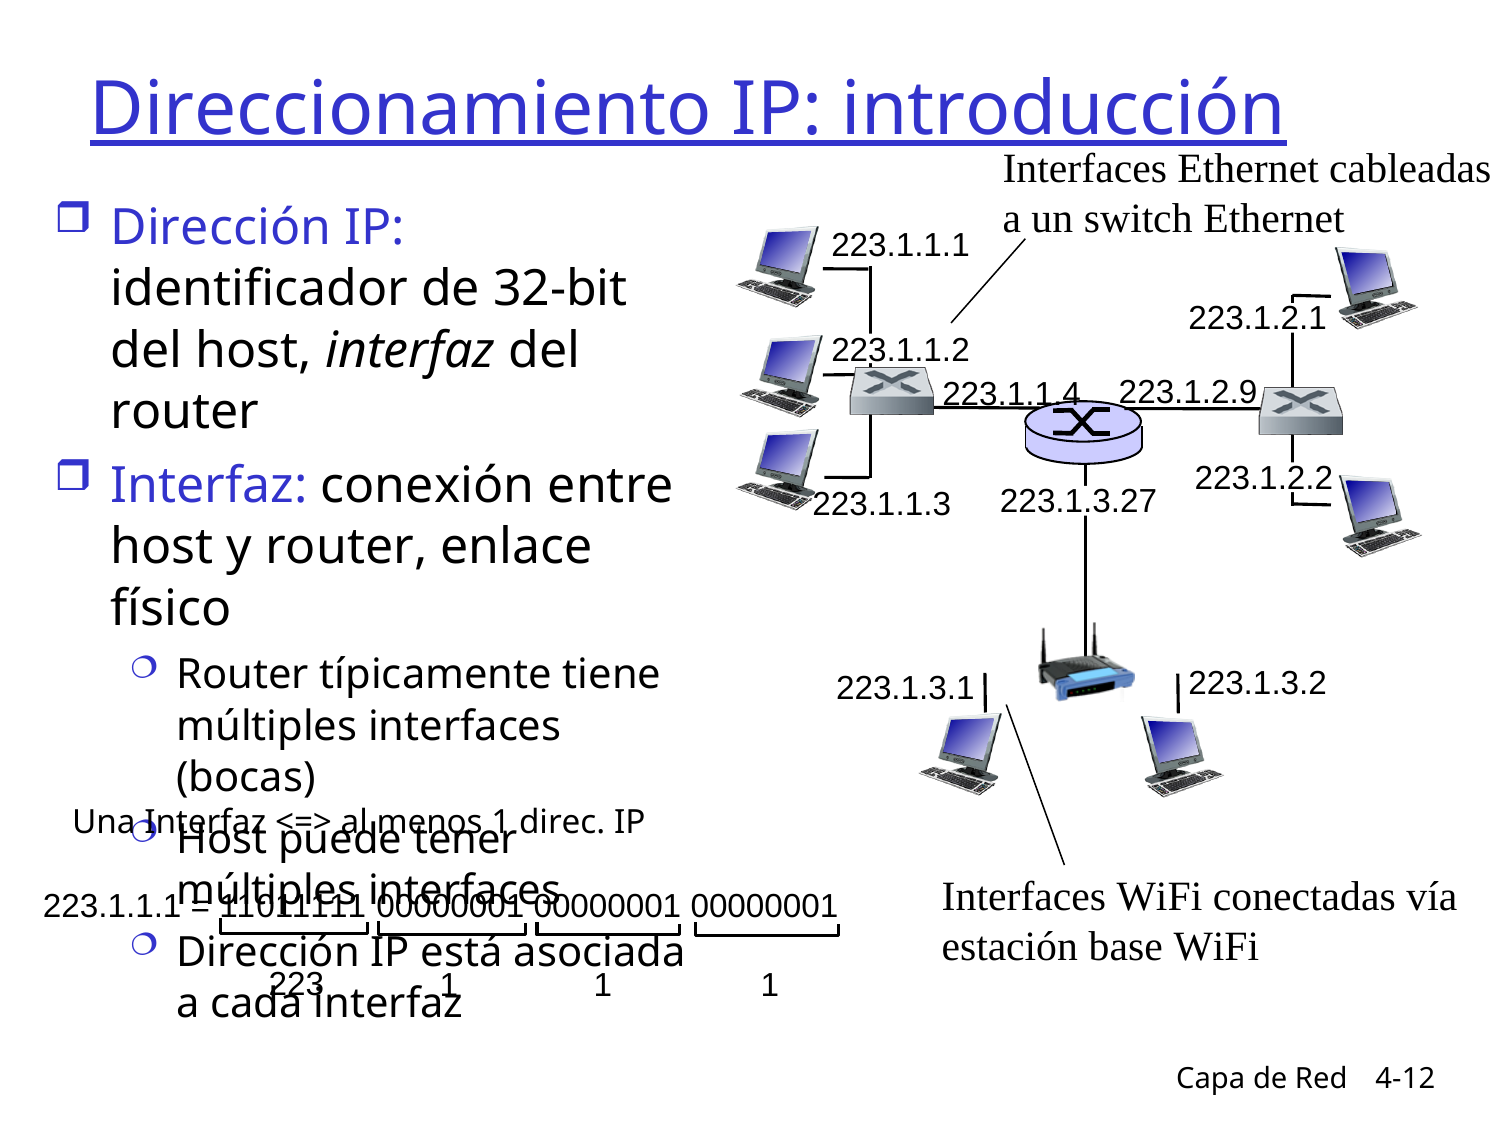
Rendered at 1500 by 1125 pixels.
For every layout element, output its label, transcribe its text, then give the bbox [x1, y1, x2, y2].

list Dirección IP: identificador de 32-bit del host, interfaz del router Interfaz: conexión entre host y router, enlace físico Router típicamente tiene múltiples interfaces (bocas) Host puede tener múltiples interfaces Dirección IP está asociada a cada interfaz [39, 187, 713, 876]
picture [1138, 712, 1244, 804]
text_box Una Interfaz <=> al menos 1 direc. IP [57, 793, 623, 849]
text_box 223 [253, 954, 339, 1010]
text_box [760, 433, 812, 476]
text_box 223.1.2.2 [1179, 448, 1349, 504]
text_box [764, 340, 816, 383]
text_box Interfaces Ethernet cableadas a un switch Ethernet [987, 132, 1500, 249]
text_box 223.1.1.2 [816, 320, 986, 377]
text_box [1097, 401, 1104, 407]
picture [898, 709, 1004, 802]
text_box Interfaces WiFi conectadas vía estación base WiFi [926, 861, 1487, 977]
picture [1336, 471, 1442, 564]
text_box [1025, 412, 1142, 464]
text_box 223.1.1.4 [927, 364, 1097, 420]
text_box 223.1.1.1 = 11011111 00000001 00000001 00000001 [28, 876, 855, 932]
text_box 223.1.1.3 [797, 474, 967, 531]
picture [719, 331, 825, 424]
text_box 223.1.2.9 [1104, 362, 1273, 419]
picture [1332, 249, 1438, 336]
text_box 223.1.3.27 [985, 471, 1173, 527]
title Direccionamiento IP: introducción [75, 15, 1463, 196]
picture [849, 367, 934, 415]
text_box 223.1.2.1 [1173, 288, 1343, 345]
text_box [1345, 480, 1397, 523]
text_box [943, 718, 995, 761]
text_box 1 [745, 955, 795, 1012]
picture [715, 222, 821, 314]
text_box 1 [578, 955, 627, 1012]
list Dirección IP: identificador de 32-bit del host, interfaz del router Interfaz: conexión entre host y router, enlace físico Router típicamente tiene múltiples interfaces (bocas) Host puede tener múltiples interfaces Dirección IP está asociada a cada interfaz [39, 932, 713, 1021]
picture [1258, 387, 1343, 435]
text_box [1341, 252, 1393, 295]
text_box [1147, 720, 1200, 763]
text_box [760, 230, 812, 273]
text_box 1 [424, 955, 473, 1012]
text_box 223.1.3.1 [821, 658, 990, 714]
text_box 223.1.3.2 [1173, 653, 1343, 709]
text_box 223.1.1.1 [816, 215, 986, 271]
picture [1038, 622, 1135, 702]
picture [715, 425, 821, 517]
